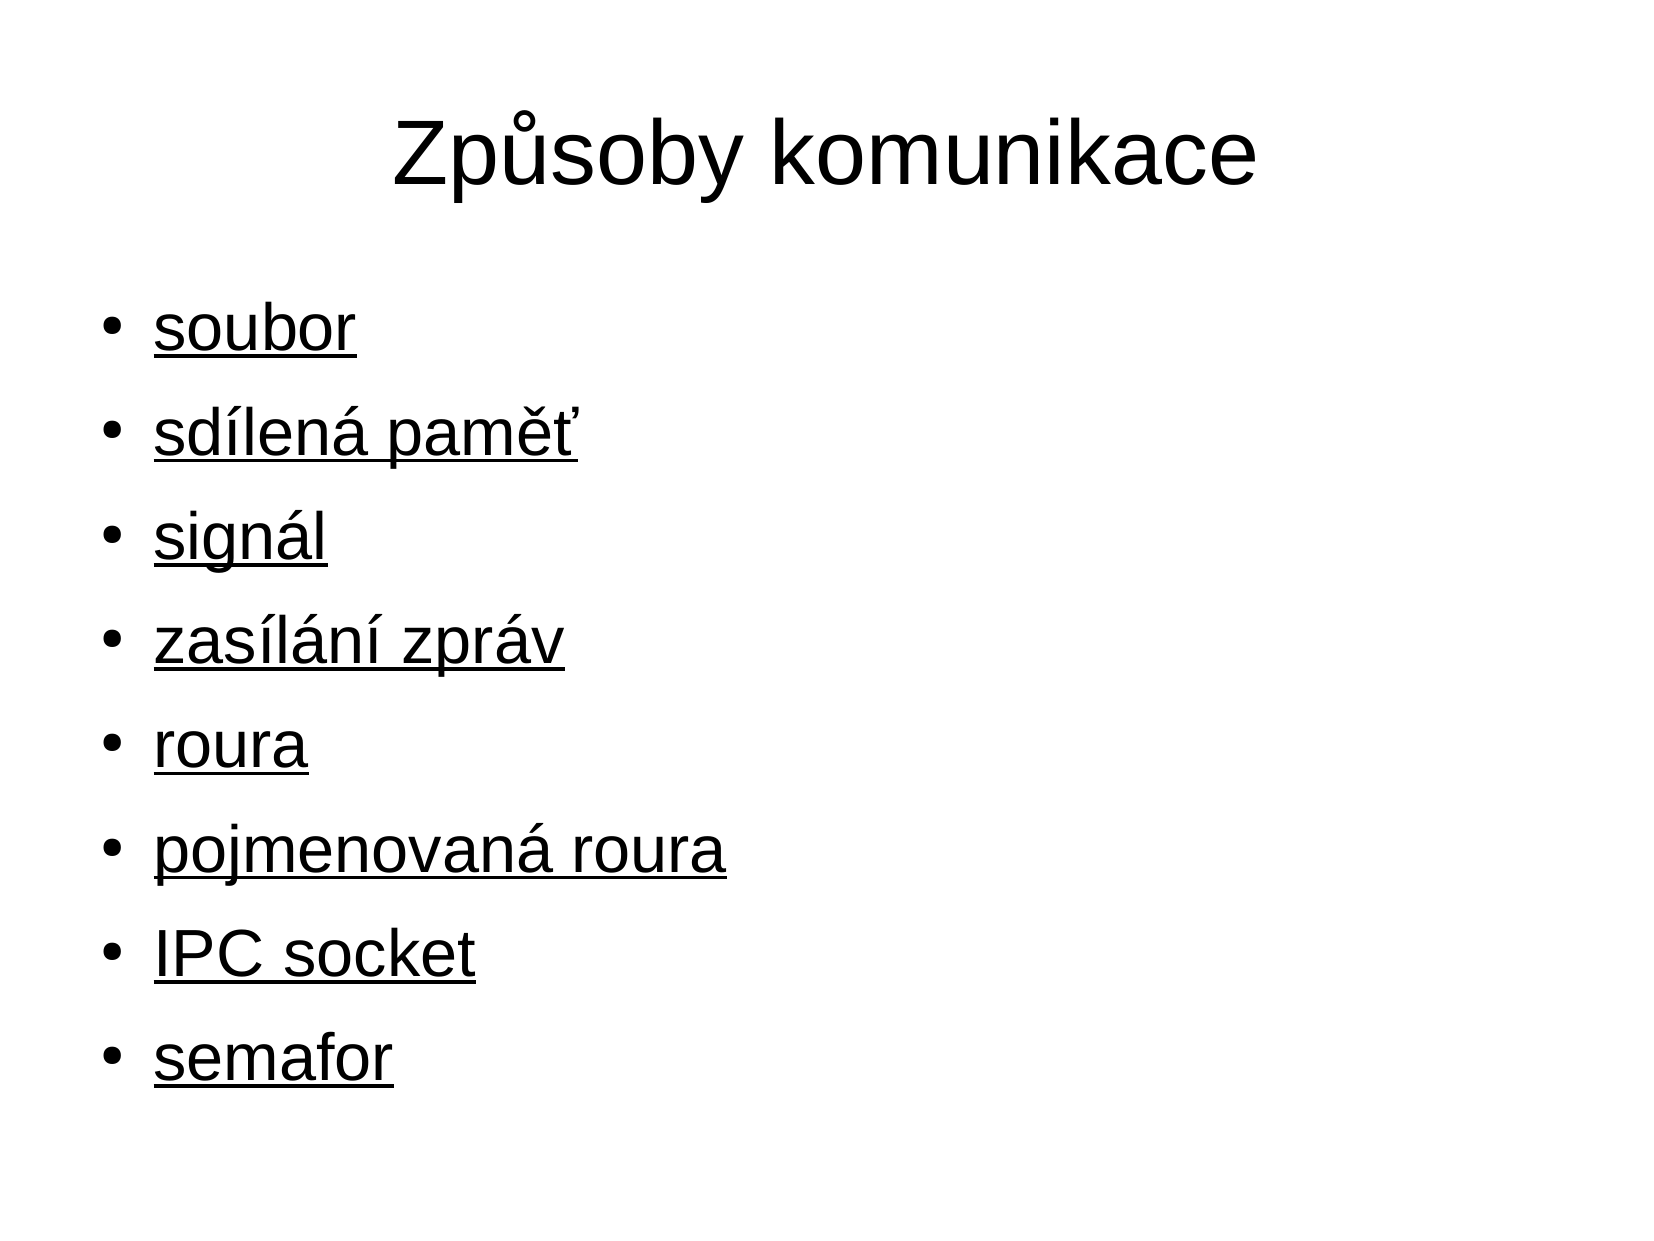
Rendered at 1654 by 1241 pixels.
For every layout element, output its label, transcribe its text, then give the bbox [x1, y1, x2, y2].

list soubor sdílená paměť signál zasílání zpráv roura pojmenovaná roura IPC socket semafor [82, 290, 1571, 1096]
title Způsoby komunikace [82, 56, 1571, 250]
